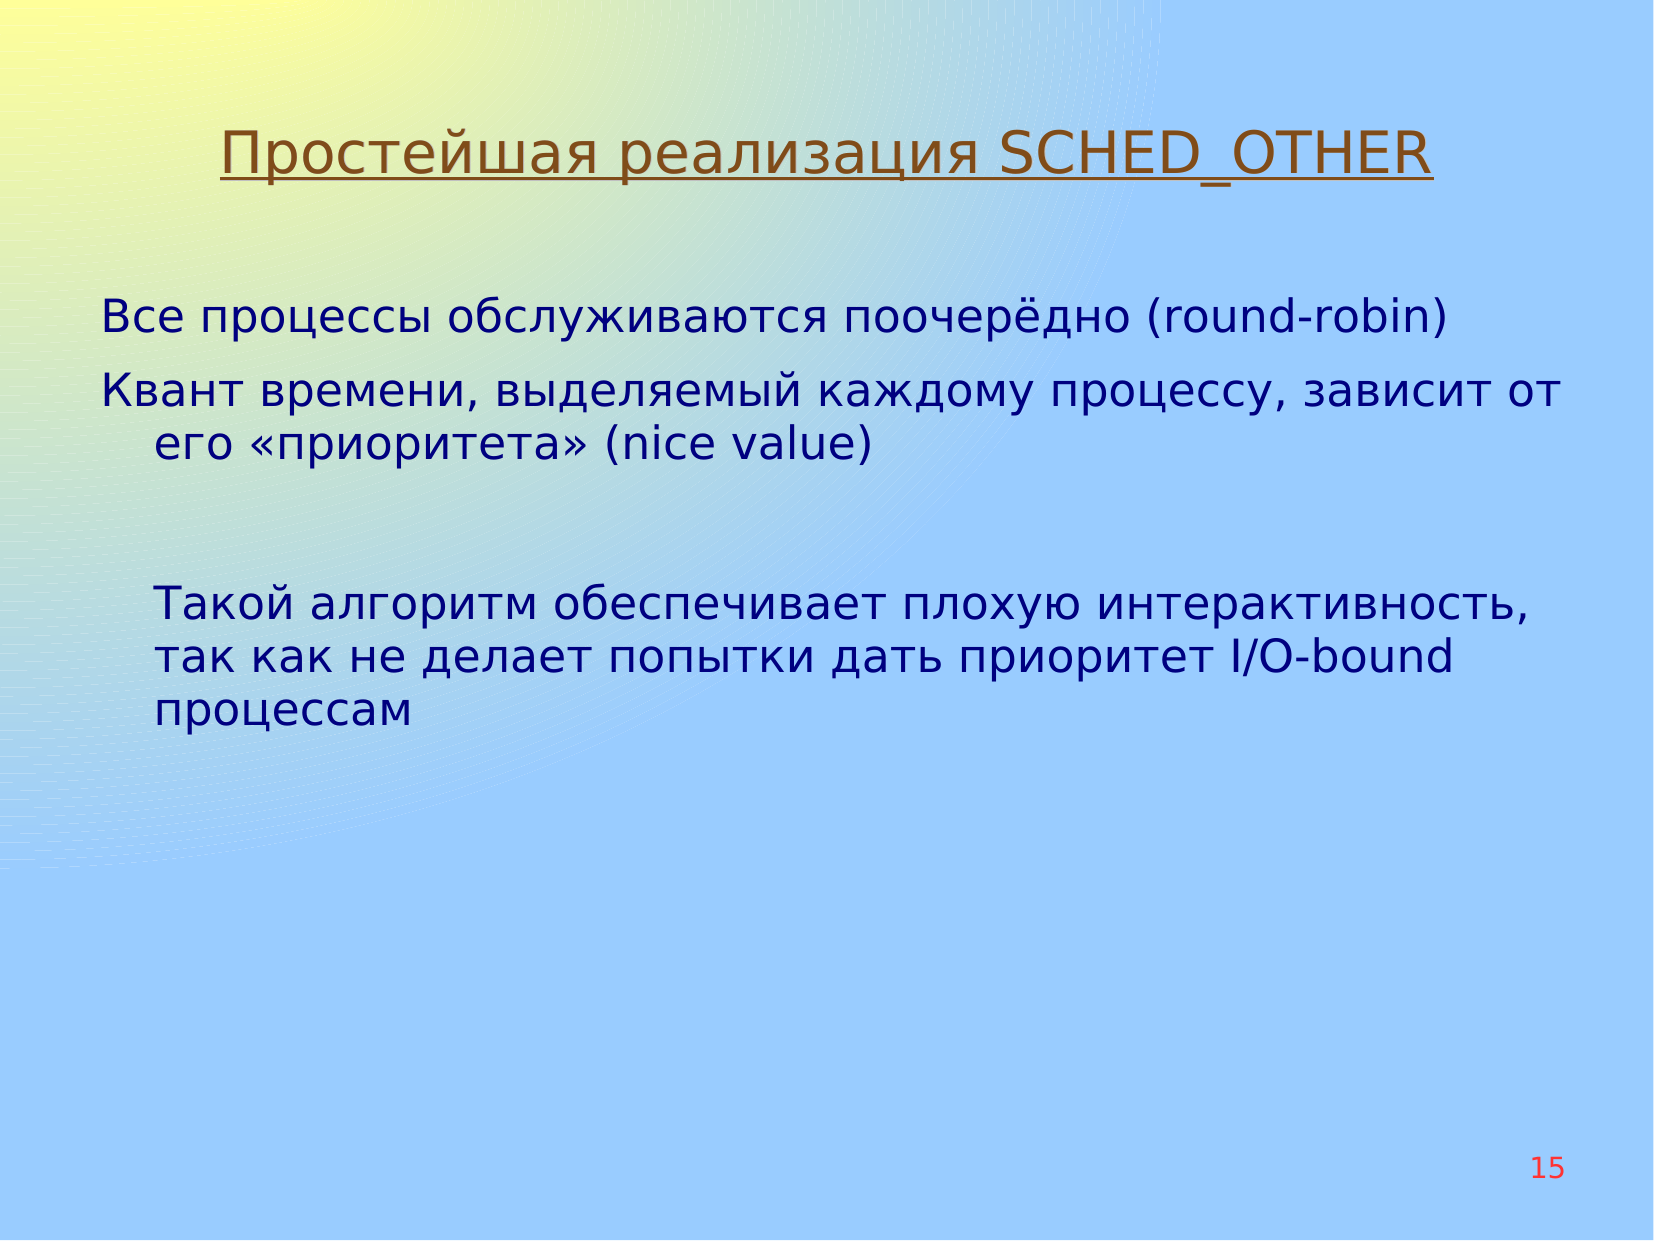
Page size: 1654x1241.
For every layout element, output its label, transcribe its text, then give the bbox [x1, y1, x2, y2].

list Все процессы обслуживаются поочерёдно (round-robin) Квант времени, выделяемый каждому процессу, зависит от его «приоритета» (nice value) Такой алгоритм обеспечивает плохую интерактивность, так как не делает попытки дать приоритет I/O-bound процессам [82, 290, 1571, 1094]
title Простейшая реализация SCHED_OTHER [82, 56, 1571, 250]
